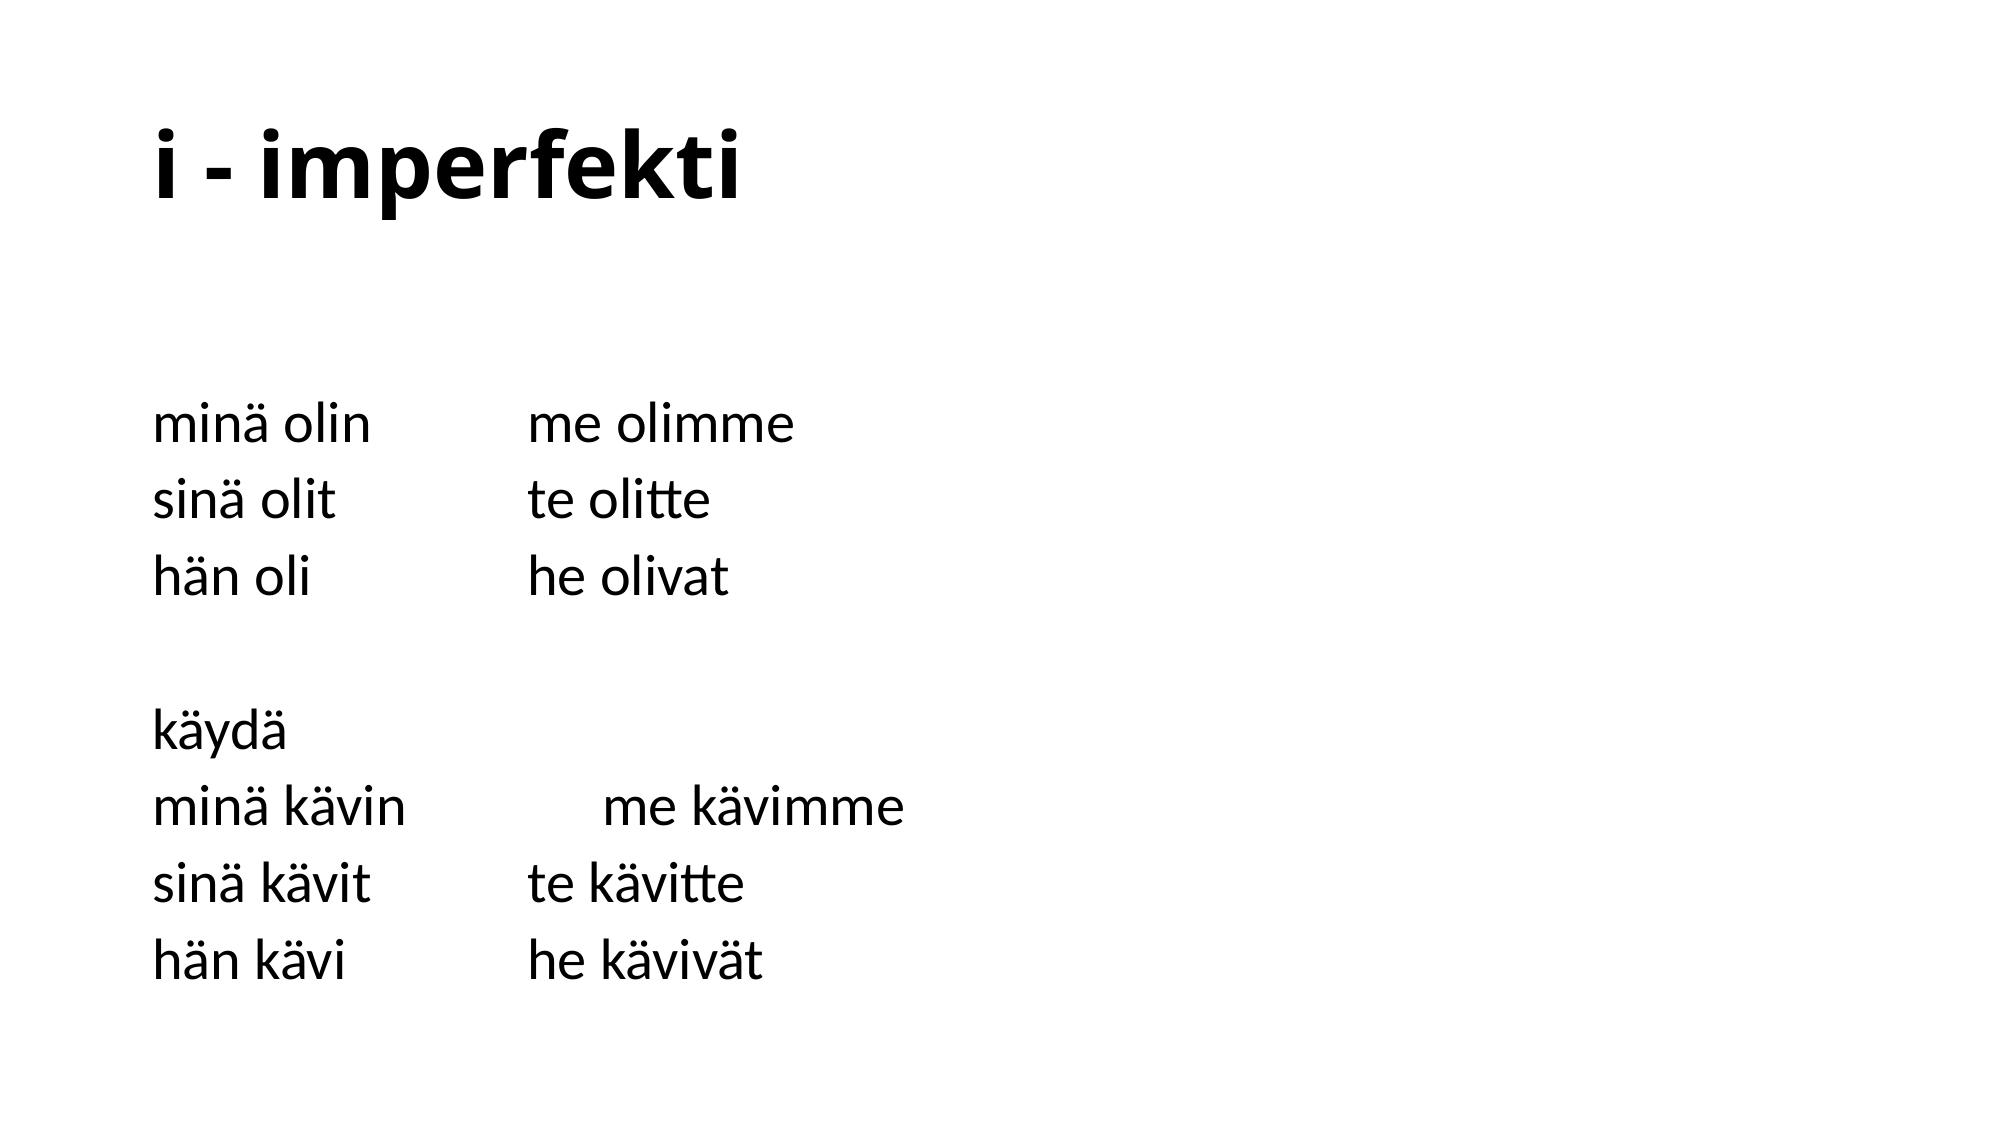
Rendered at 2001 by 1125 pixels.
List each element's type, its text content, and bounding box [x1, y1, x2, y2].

title i - imperfekti [137, 59, 1863, 278]
list minä olin me olimme sinä olit te olitte hän oli he olivat käydä minä kävin me kävimme sinä kävit te kävitte hän kävi he kävivät [137, 299, 1863, 1014]
